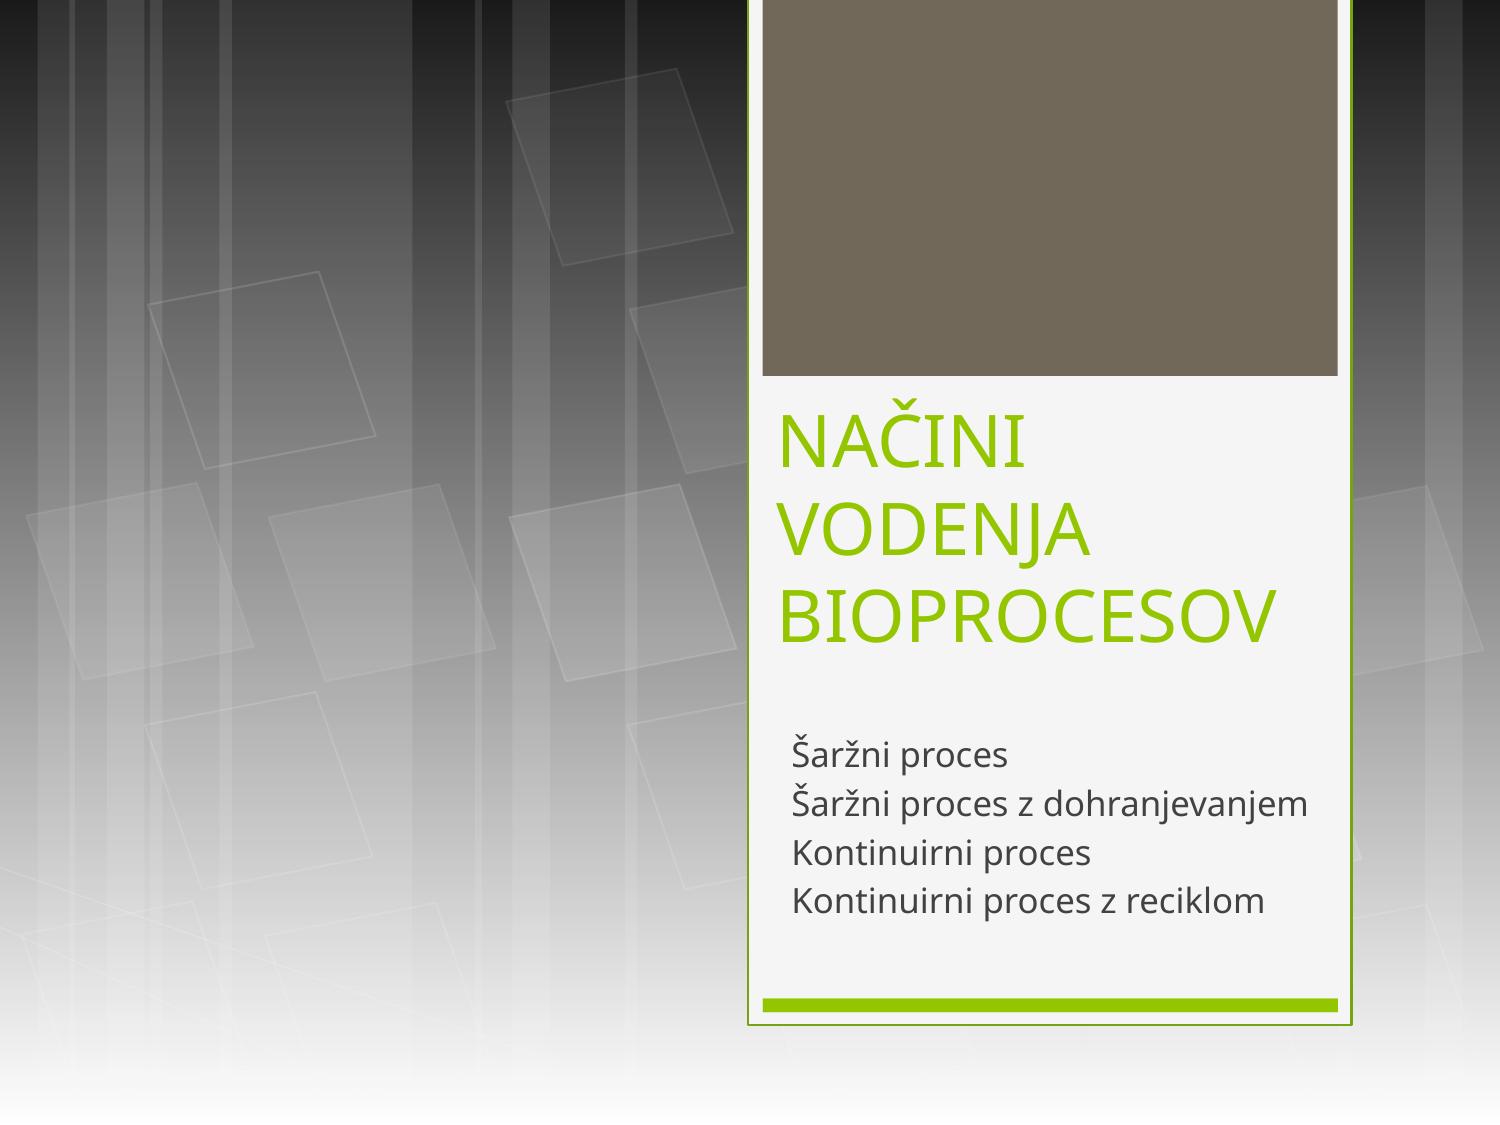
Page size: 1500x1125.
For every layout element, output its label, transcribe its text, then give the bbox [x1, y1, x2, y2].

subtitle Šaržni proces Šaržni proces z dohranjevanjem Kontinuirni proces Kontinuirni proces z reciklom [776, 725, 1353, 933]
title NAČINI VODENJA BIOPROCESOV [761, 385, 1344, 665]
